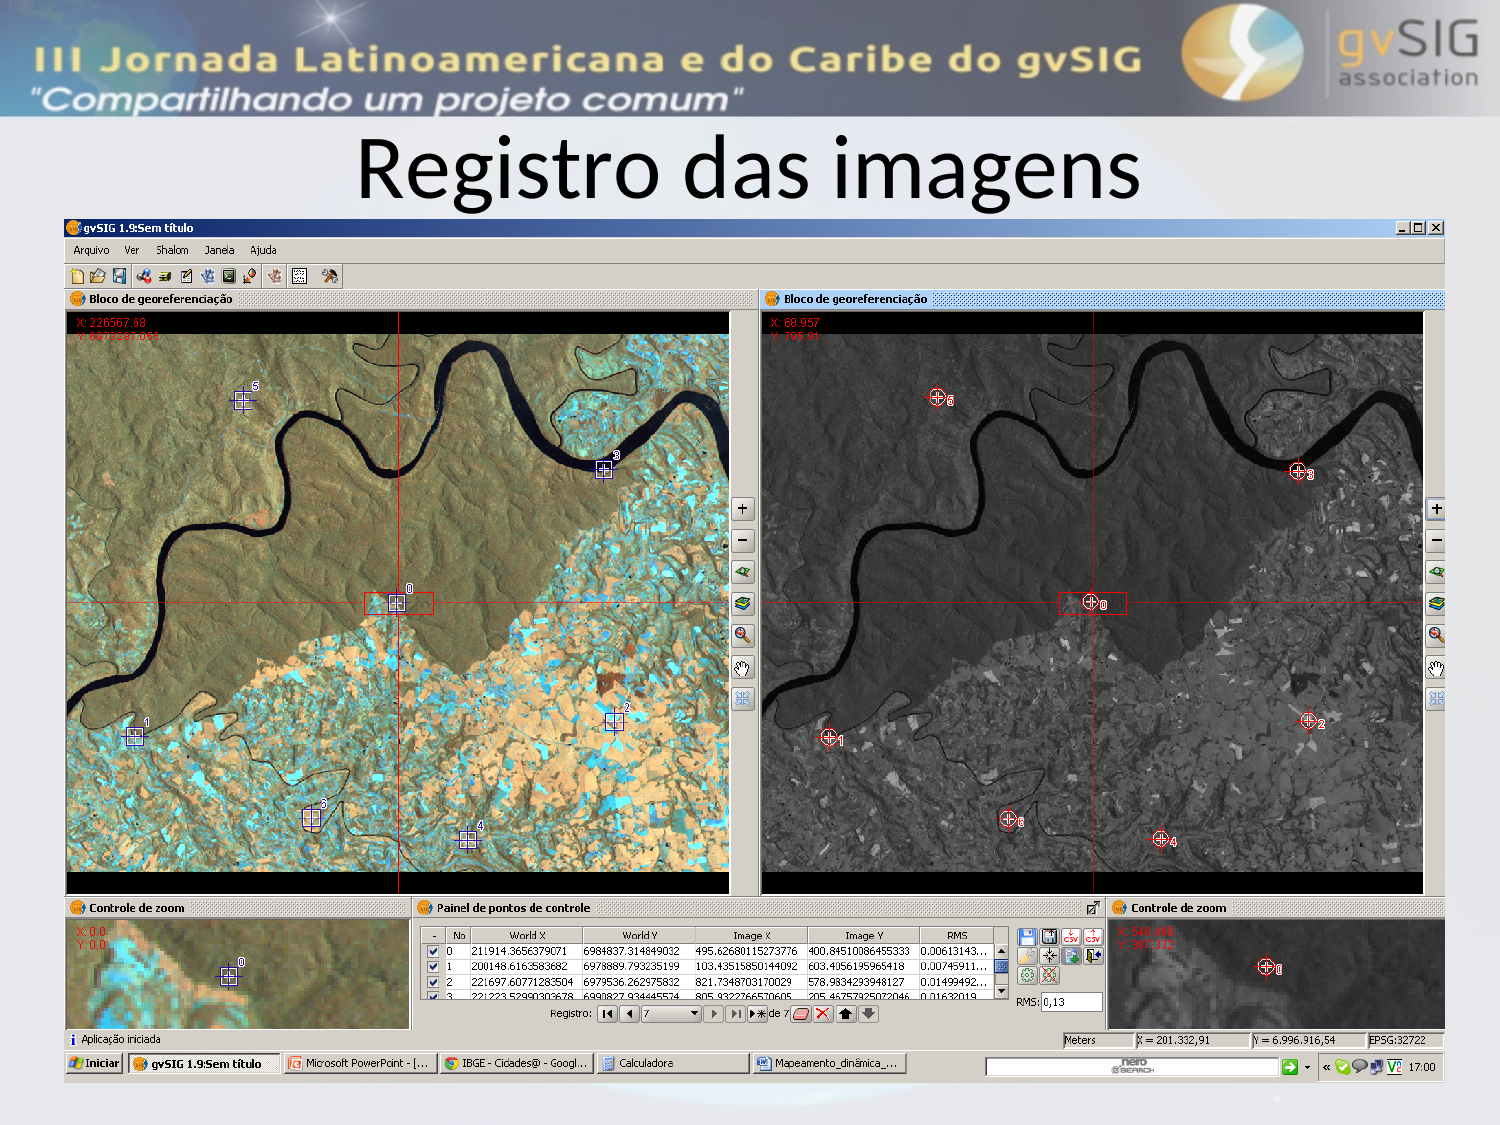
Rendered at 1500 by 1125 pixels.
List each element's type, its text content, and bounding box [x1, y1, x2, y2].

text_box [64, 220, 1445, 1083]
title Registro das imagens [75, 67, 1426, 219]
picture [0, 0, 1500, 1125]
